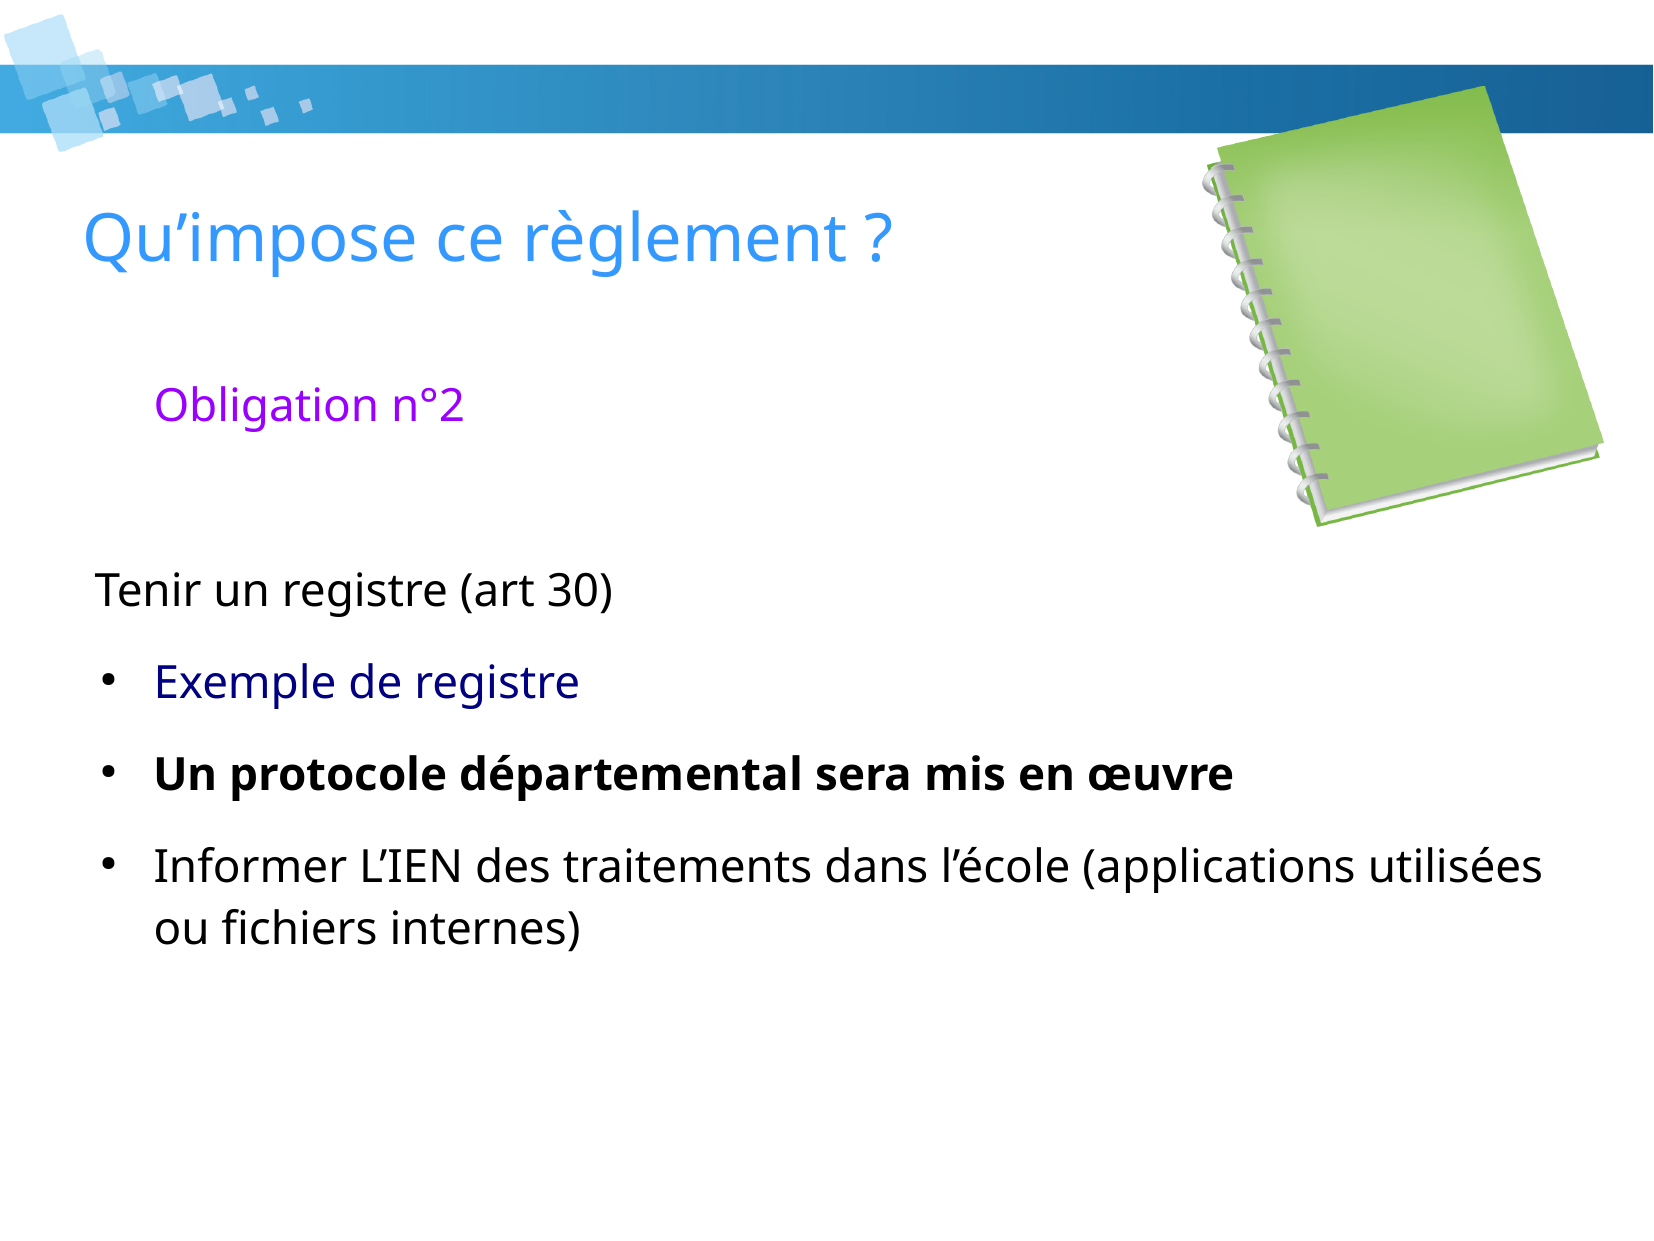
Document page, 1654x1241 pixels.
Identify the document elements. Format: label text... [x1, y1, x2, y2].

picture [0, 0, 1653, 1238]
list Obligation n°2 Tenir un registre (art 30) Exemple de registre Un protocole départemental sera mis en œuvre Informer L’IEN des traitements dans l’école (applications utilisées ou fichiers internes) [82, 372, 1571, 1093]
title Qu’impose ce règlement ? [82, 132, 1202, 340]
